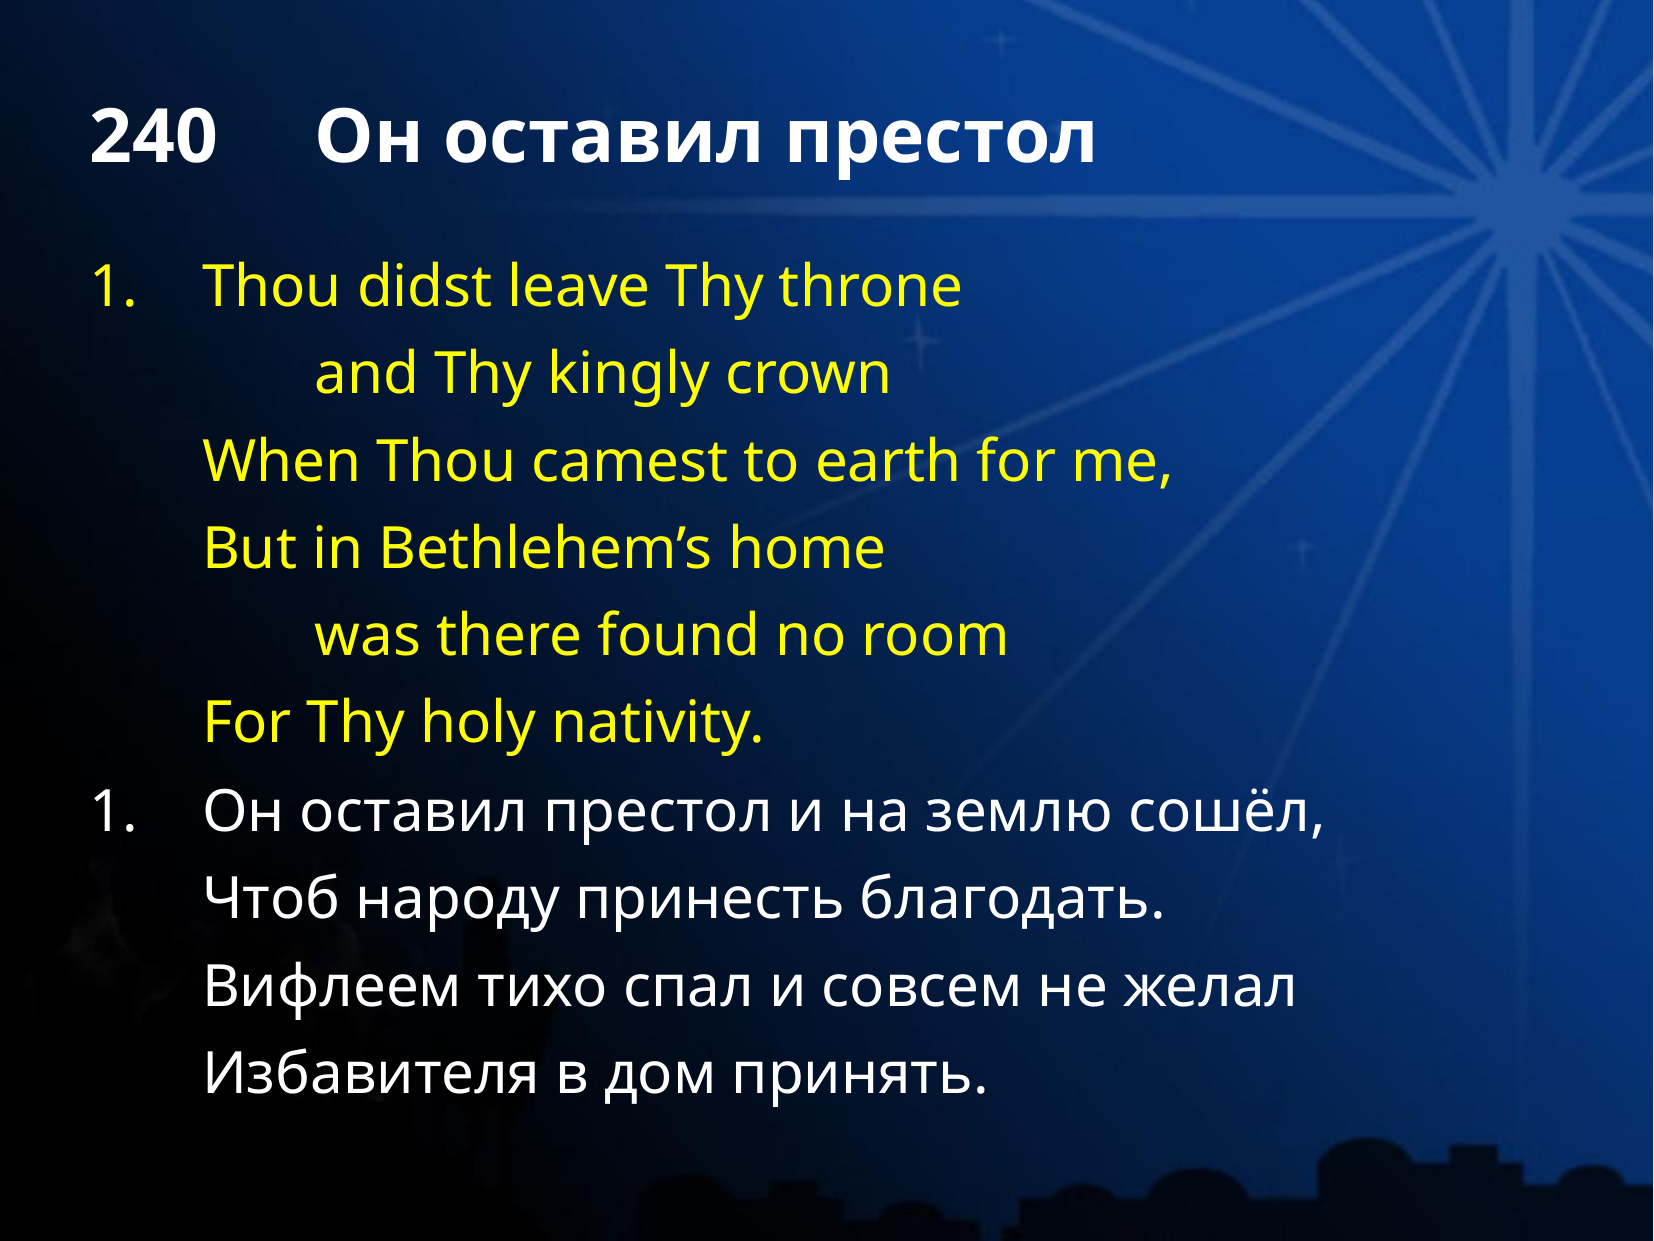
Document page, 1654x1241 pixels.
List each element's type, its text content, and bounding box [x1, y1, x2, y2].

text_box 240 Он оставил престол [75, 75, 1576, 188]
text_box 1. Thou didst leave Thy throne and Thy kingly crown When Thou camest to earth for me, But in Bethlehem’s home was there found no room For Thy holy nativity. [75, 150, 1653, 713]
text_box 1. Он оставил престол и на землю сошёл, Чтоб народу принесть благодать. Вифлеем тихо спал и совсем не желал Избавителя в дом принять. [75, 675, 1576, 1163]
picture [0, 0, 1654, 1241]
